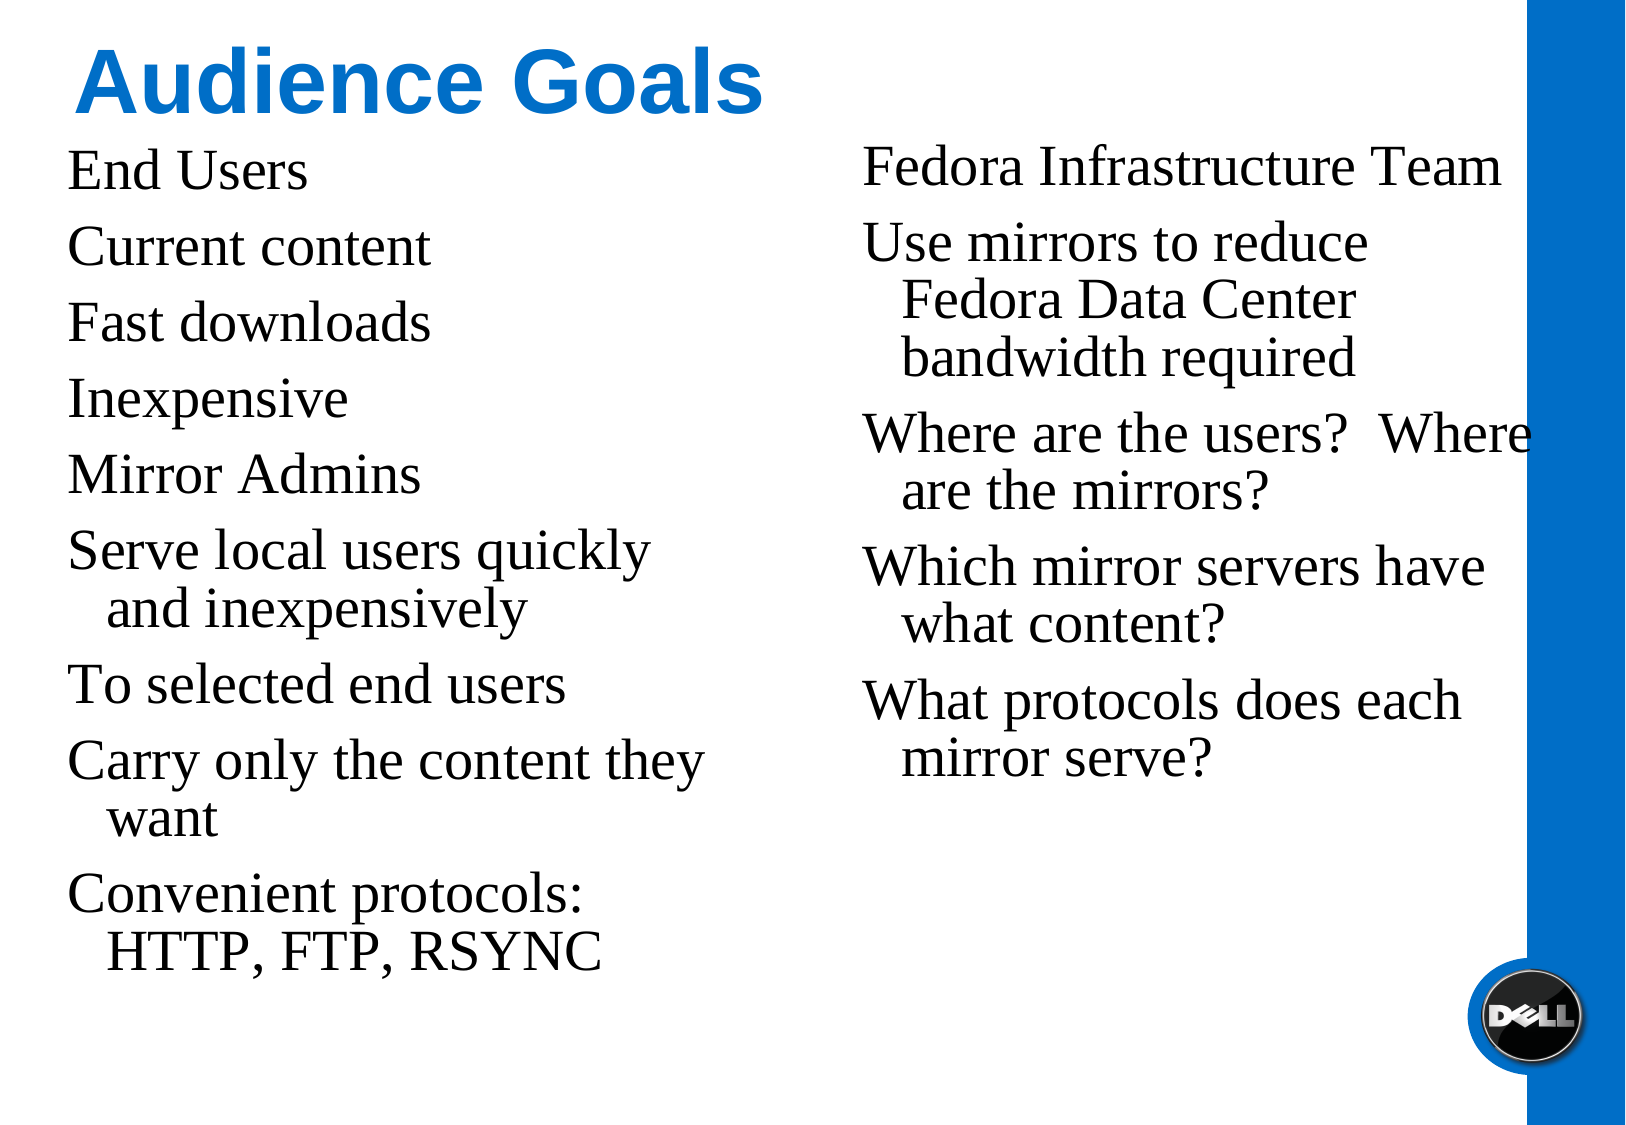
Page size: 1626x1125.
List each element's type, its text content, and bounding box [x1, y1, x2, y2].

list Fedora Infrastructure Team Use mirrors to reduce Fedora Data Center bandwidth required Where are the users? Where are the mirrors? Which mirror servers have what content? What protocols does each mirror serve? [862, 139, 1545, 949]
picture [1477, 965, 1595, 1074]
list End Users Current content Fast downloads Inexpensive Mirror Admins Serve local users quickly and inexpensively To selected end users Carry only the content they want Convenient protocols: HTTP, FTP, RSYNC [67, 143, 751, 995]
title Audience Goals [73, 38, 1480, 146]
